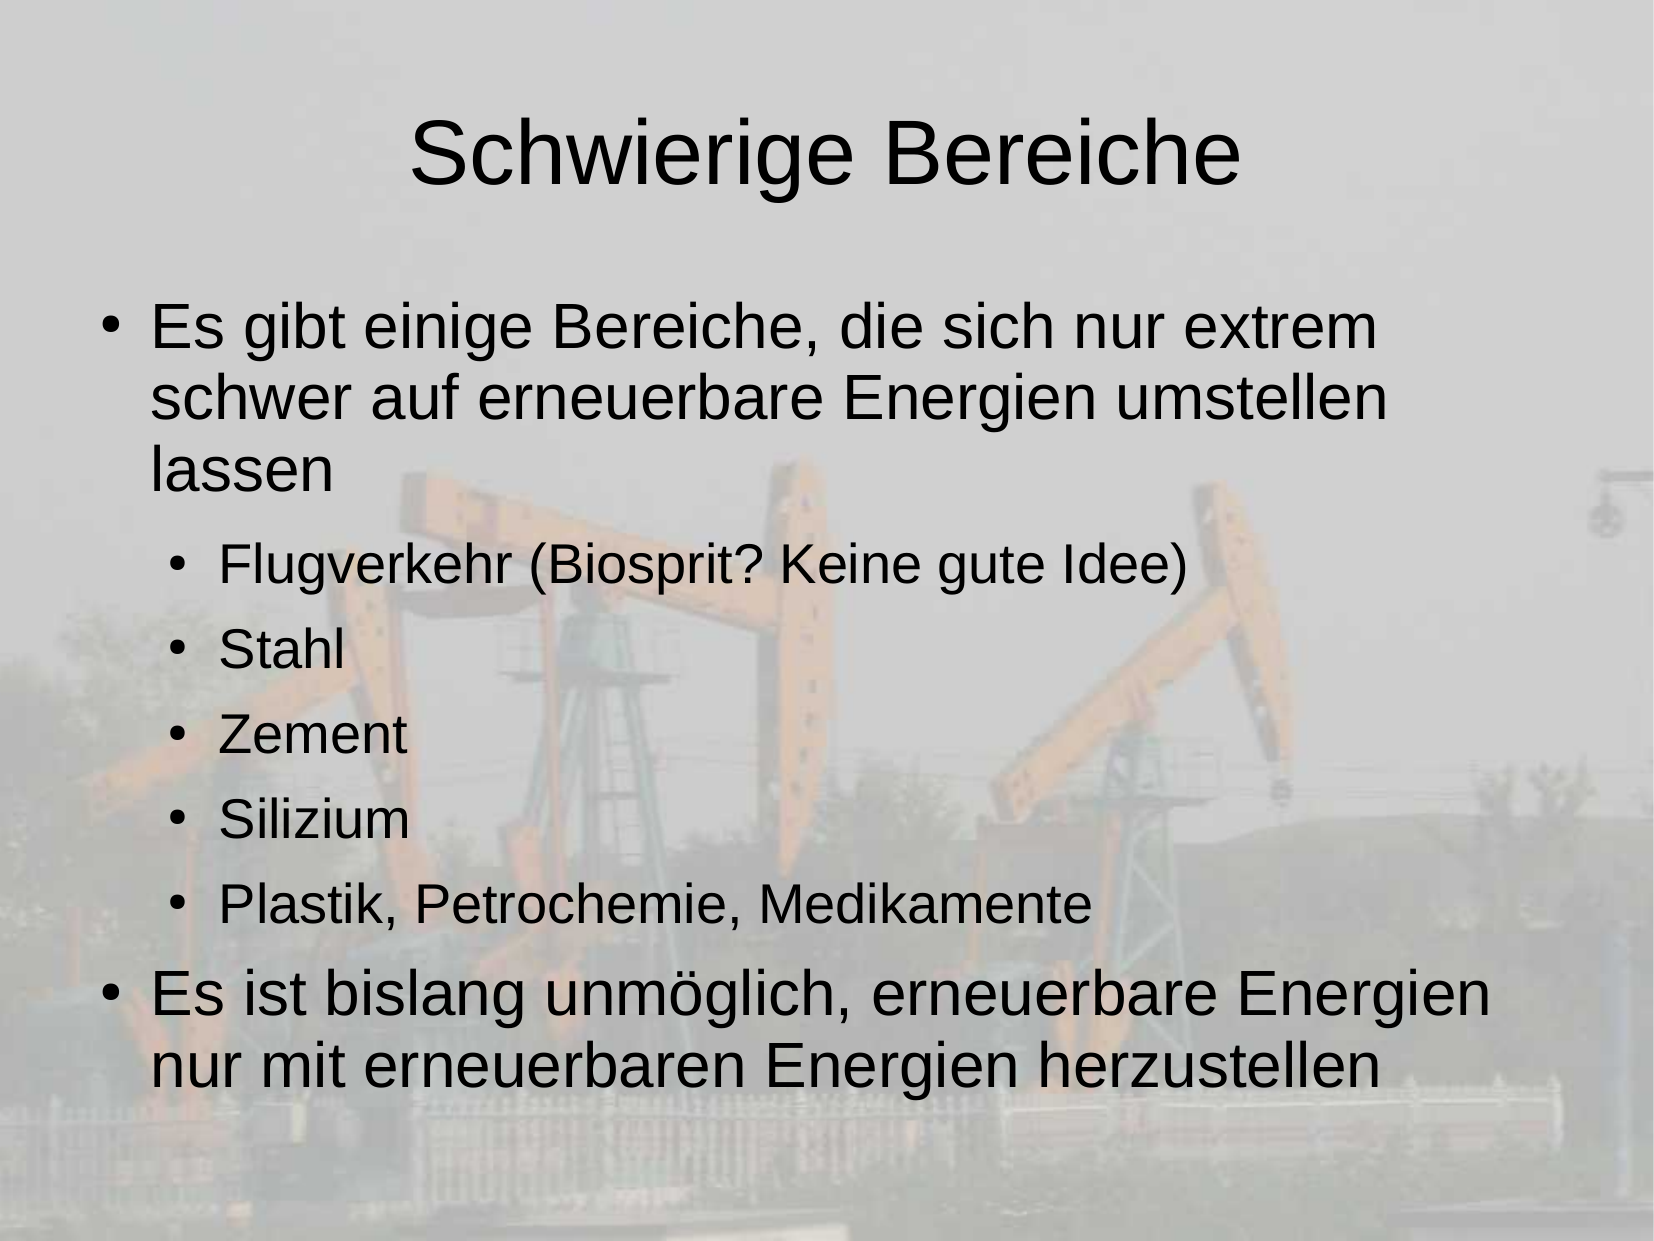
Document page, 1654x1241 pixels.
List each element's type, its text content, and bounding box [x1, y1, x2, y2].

list Es gibt einige Bereiche, die sich nur extrem schwer auf erneuerbare Energien umstellen lassen Flugverkehr (Biosprit? Keine gute Idee) Stahl Zement Silizium Plastik, Petrochemie, Medikamente Es ist bislang unmöglich, erneuerbare Energien nur mit erneuerbaren Energien herzustellen [82, 290, 1571, 1109]
title Schwierige Bereiche [82, 49, 1571, 257]
picture [0, 0, 1654, 1241]
